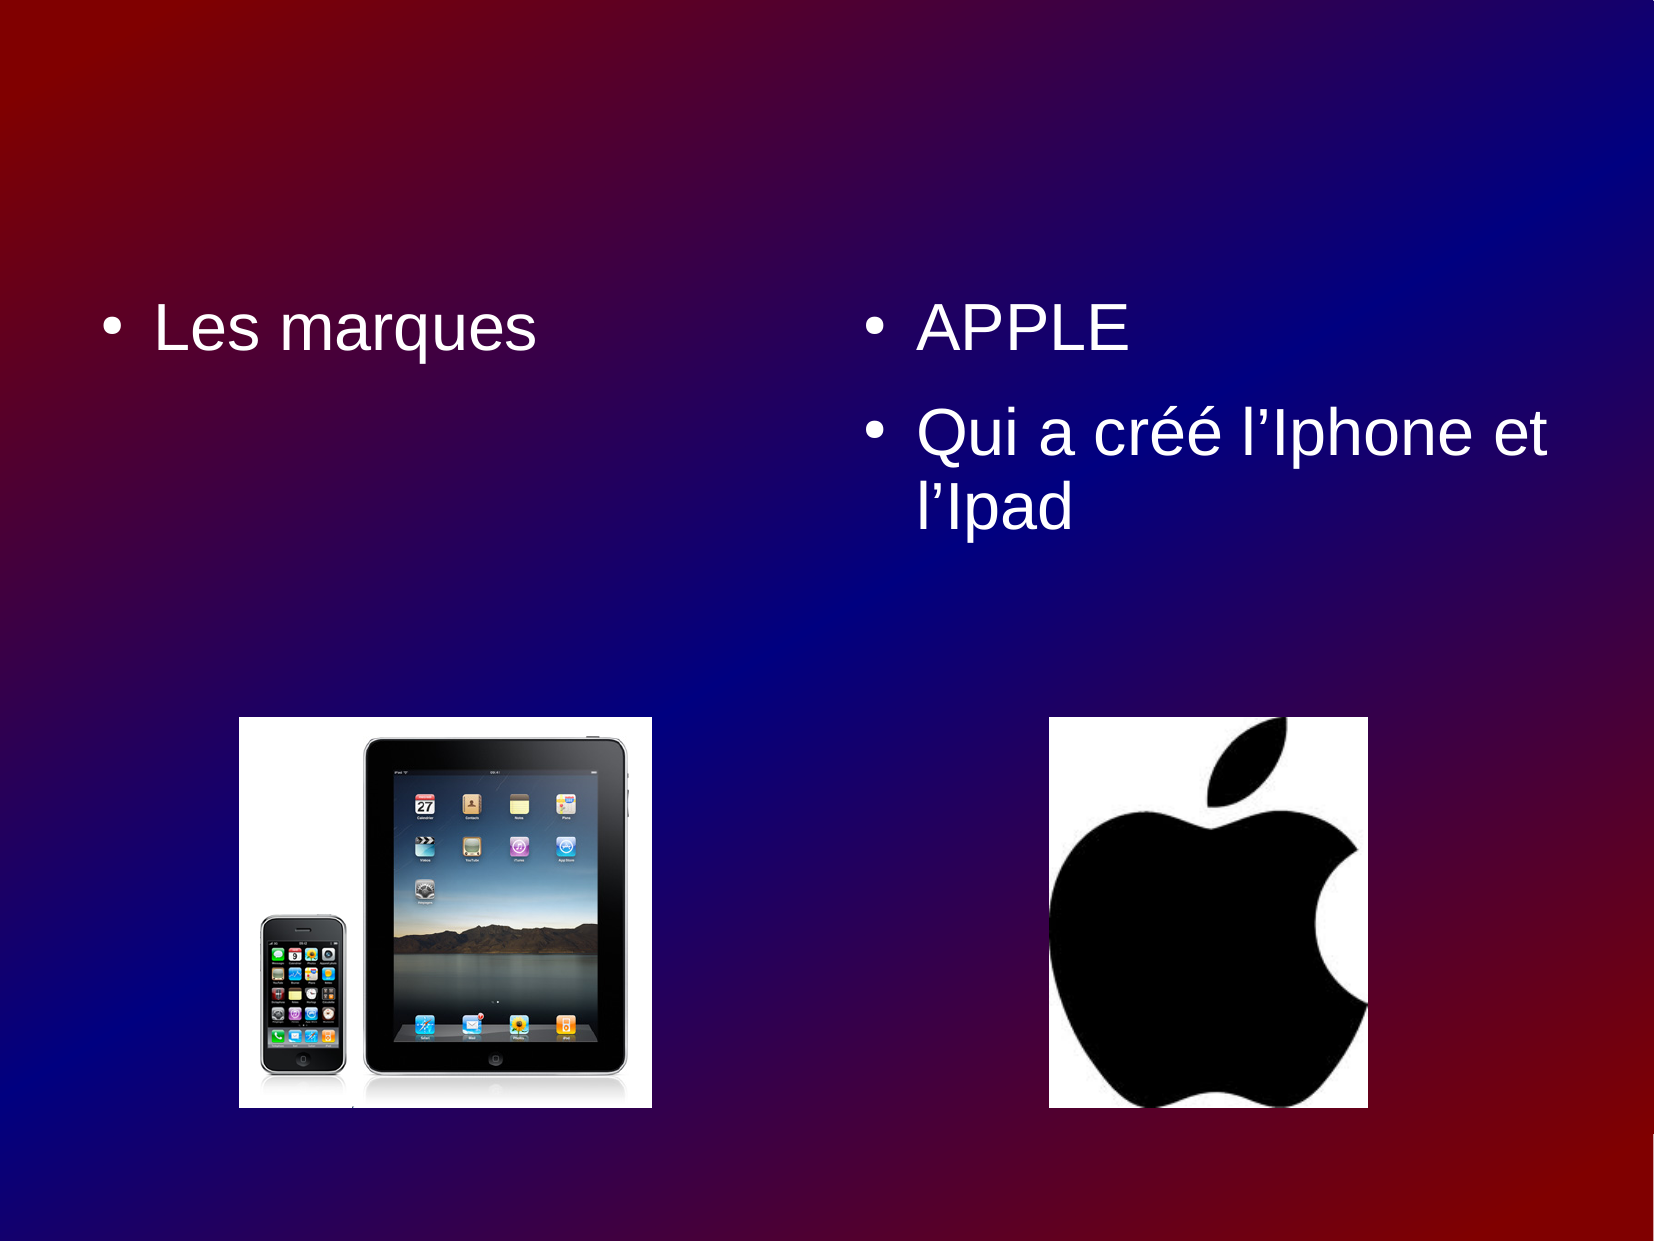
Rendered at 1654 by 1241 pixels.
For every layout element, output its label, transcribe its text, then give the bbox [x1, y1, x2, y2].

title [82, 49, 1571, 257]
picture [1049, 717, 1368, 1109]
list APPLE Qui a créé l’Iphone et l’Ipad [845, 290, 1572, 681]
picture [239, 717, 652, 1109]
list Les marques [82, 290, 809, 681]
